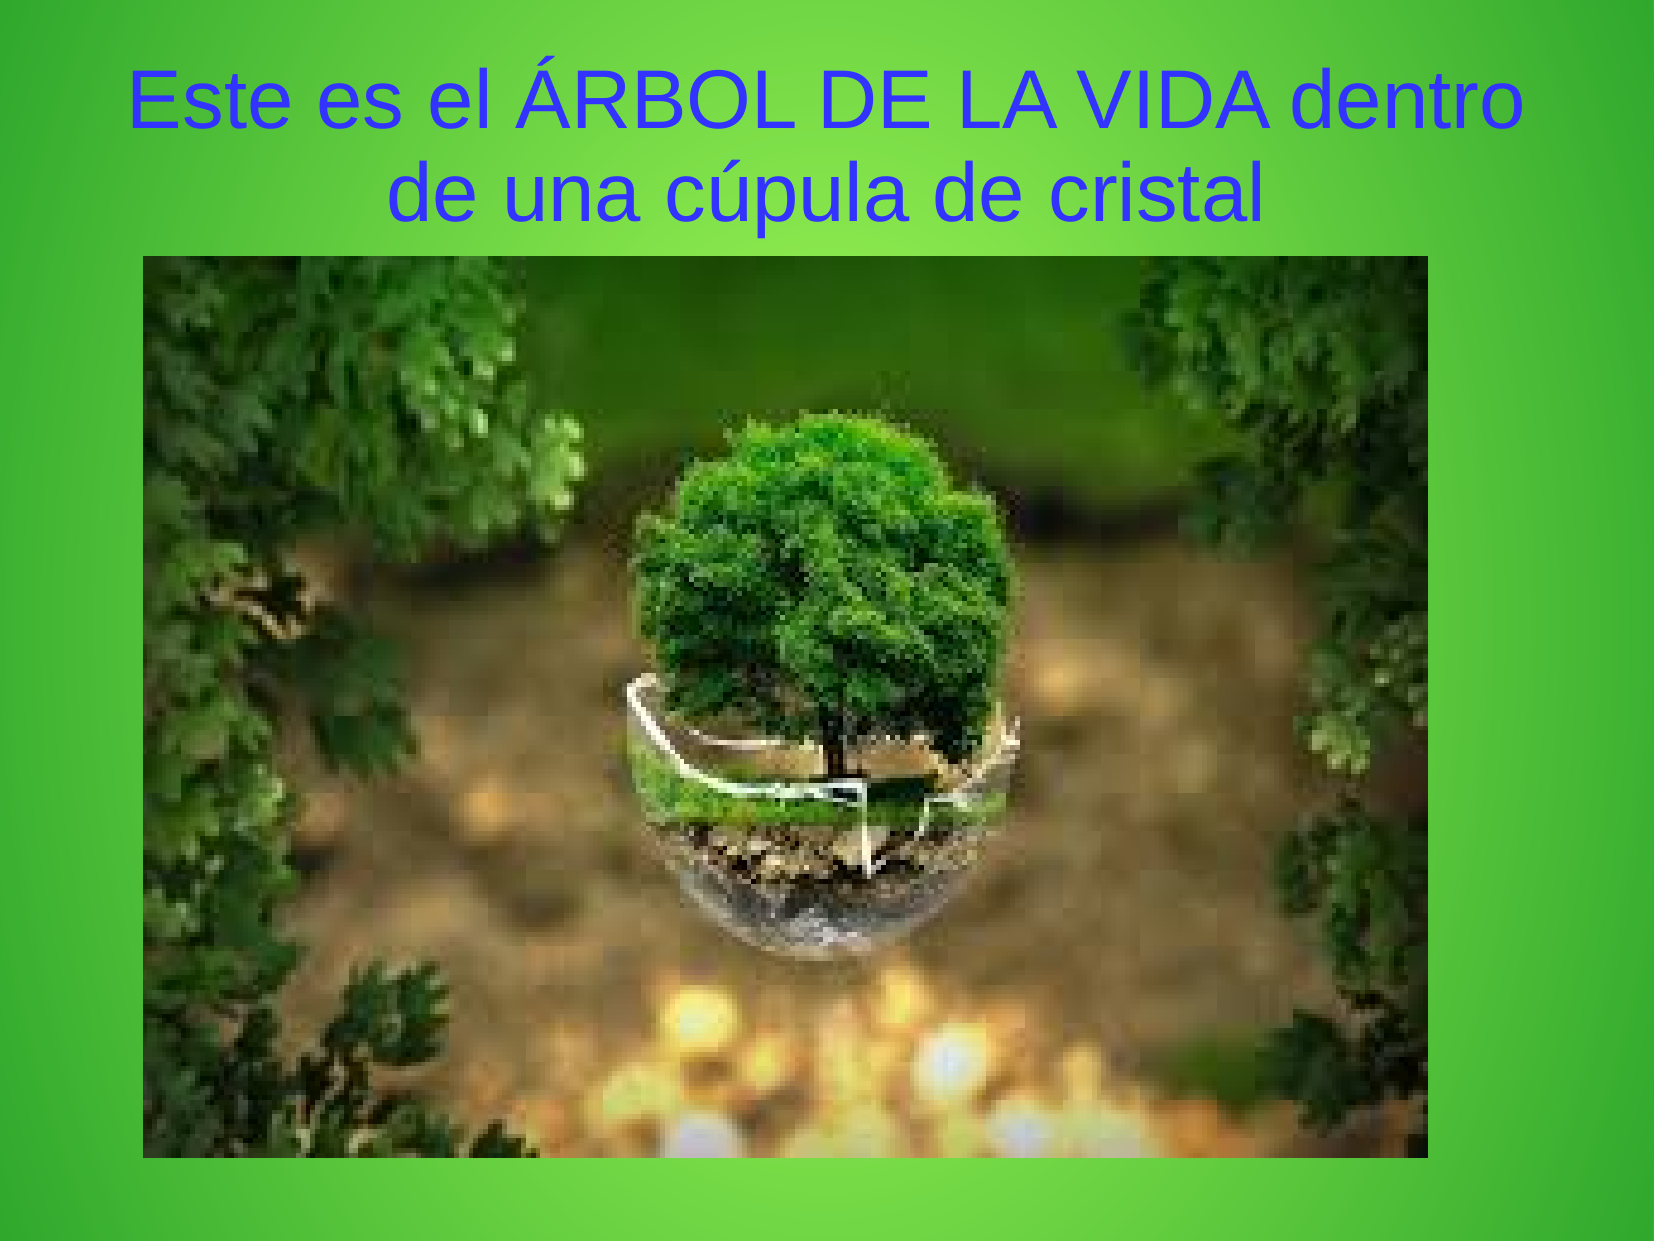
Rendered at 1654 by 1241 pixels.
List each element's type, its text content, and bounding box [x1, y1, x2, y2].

title Este es el ÁRBOL DE LA VIDA dentro de una cúpula de cristal [82, 35, 1571, 257]
picture [143, 256, 1428, 1158]
